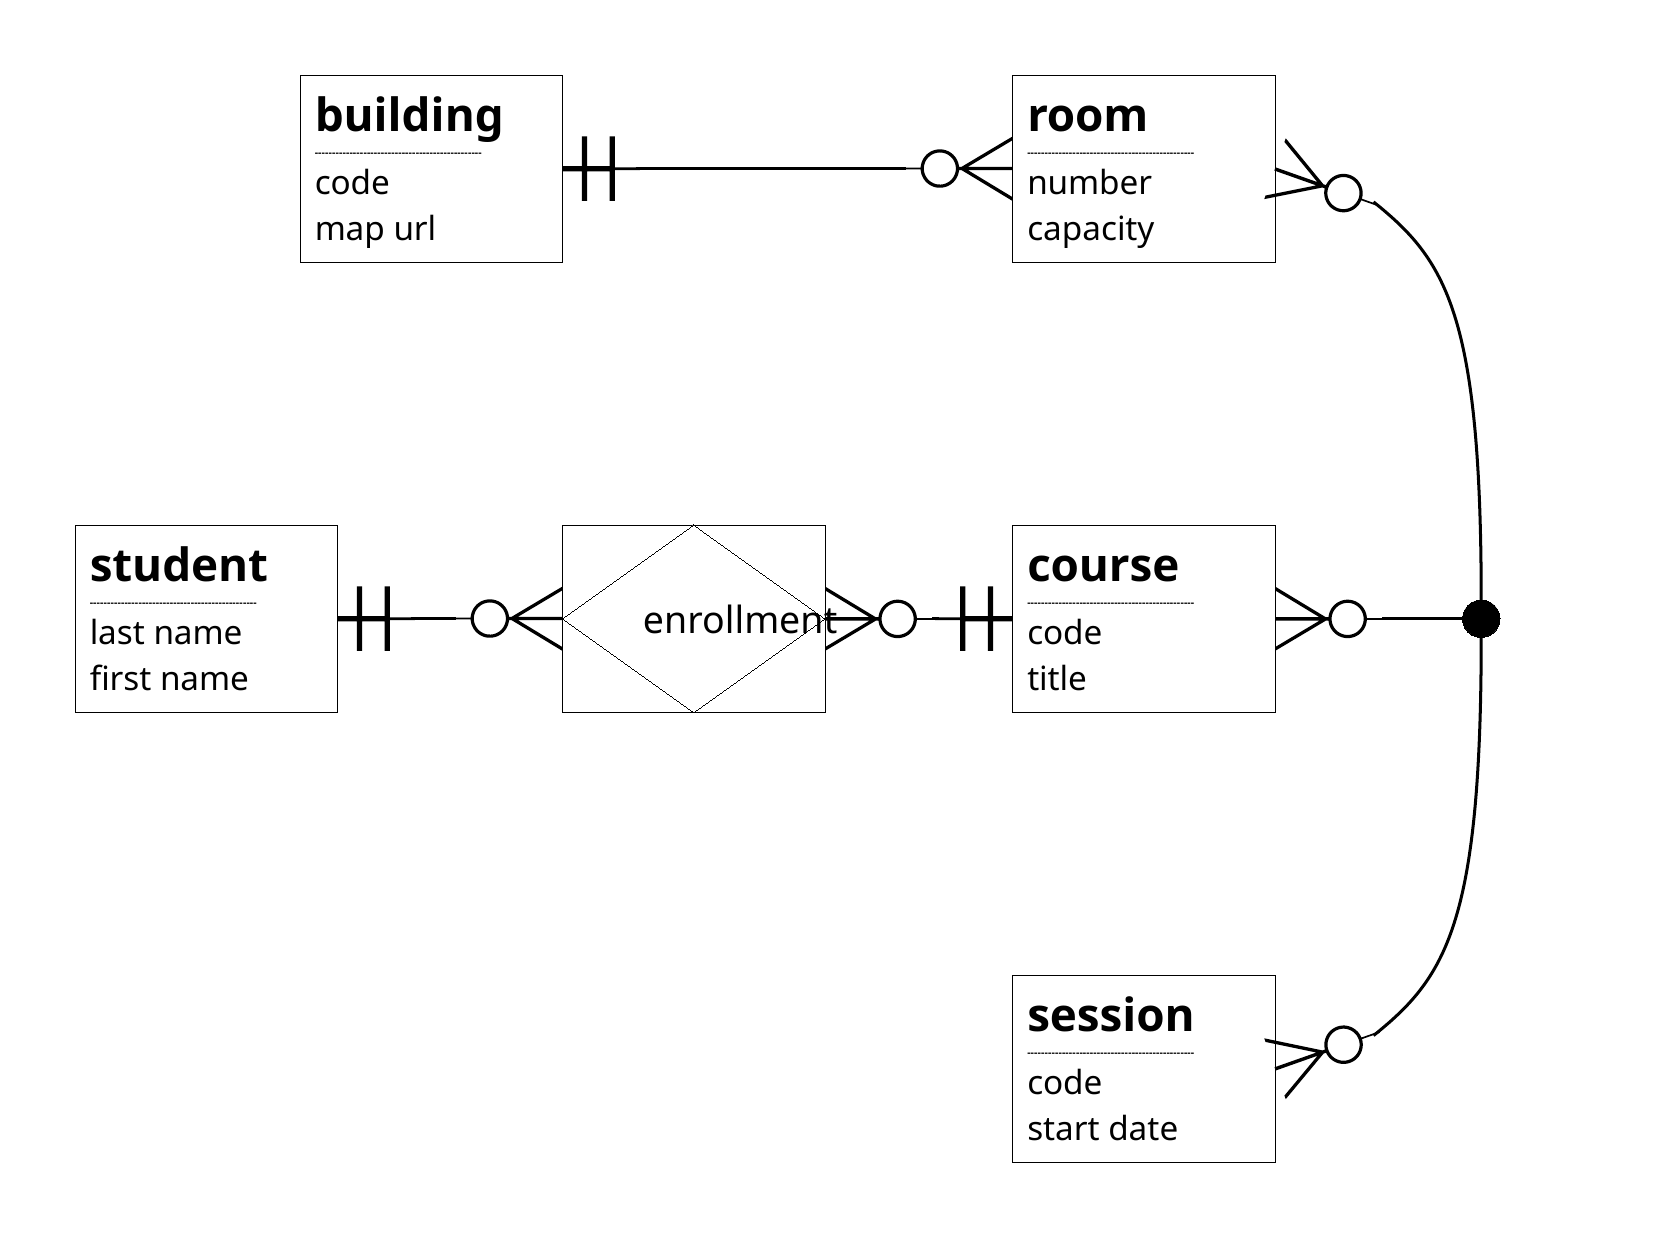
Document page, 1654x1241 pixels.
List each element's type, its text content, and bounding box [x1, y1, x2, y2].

text_box building ------------------------------------------------ code map url [300, 75, 563, 263]
text_box room ------------------------------------------------ number capacity [1012, 75, 1276, 263]
text_box [696, 525, 826, 618]
text_box student ------------------------------------------------ last name first name [75, 525, 338, 713]
text_box course ------------------------------------------------ code title [1012, 525, 1276, 713]
text_box enrollment [563, 524, 826, 713]
text_box [1462, 600, 1501, 638]
text_box [562, 525, 692, 617]
text_box session ------------------------------------------------ code start date [1012, 975, 1276, 1163]
text_box [562, 620, 693, 713]
text_box [695, 619, 826, 713]
